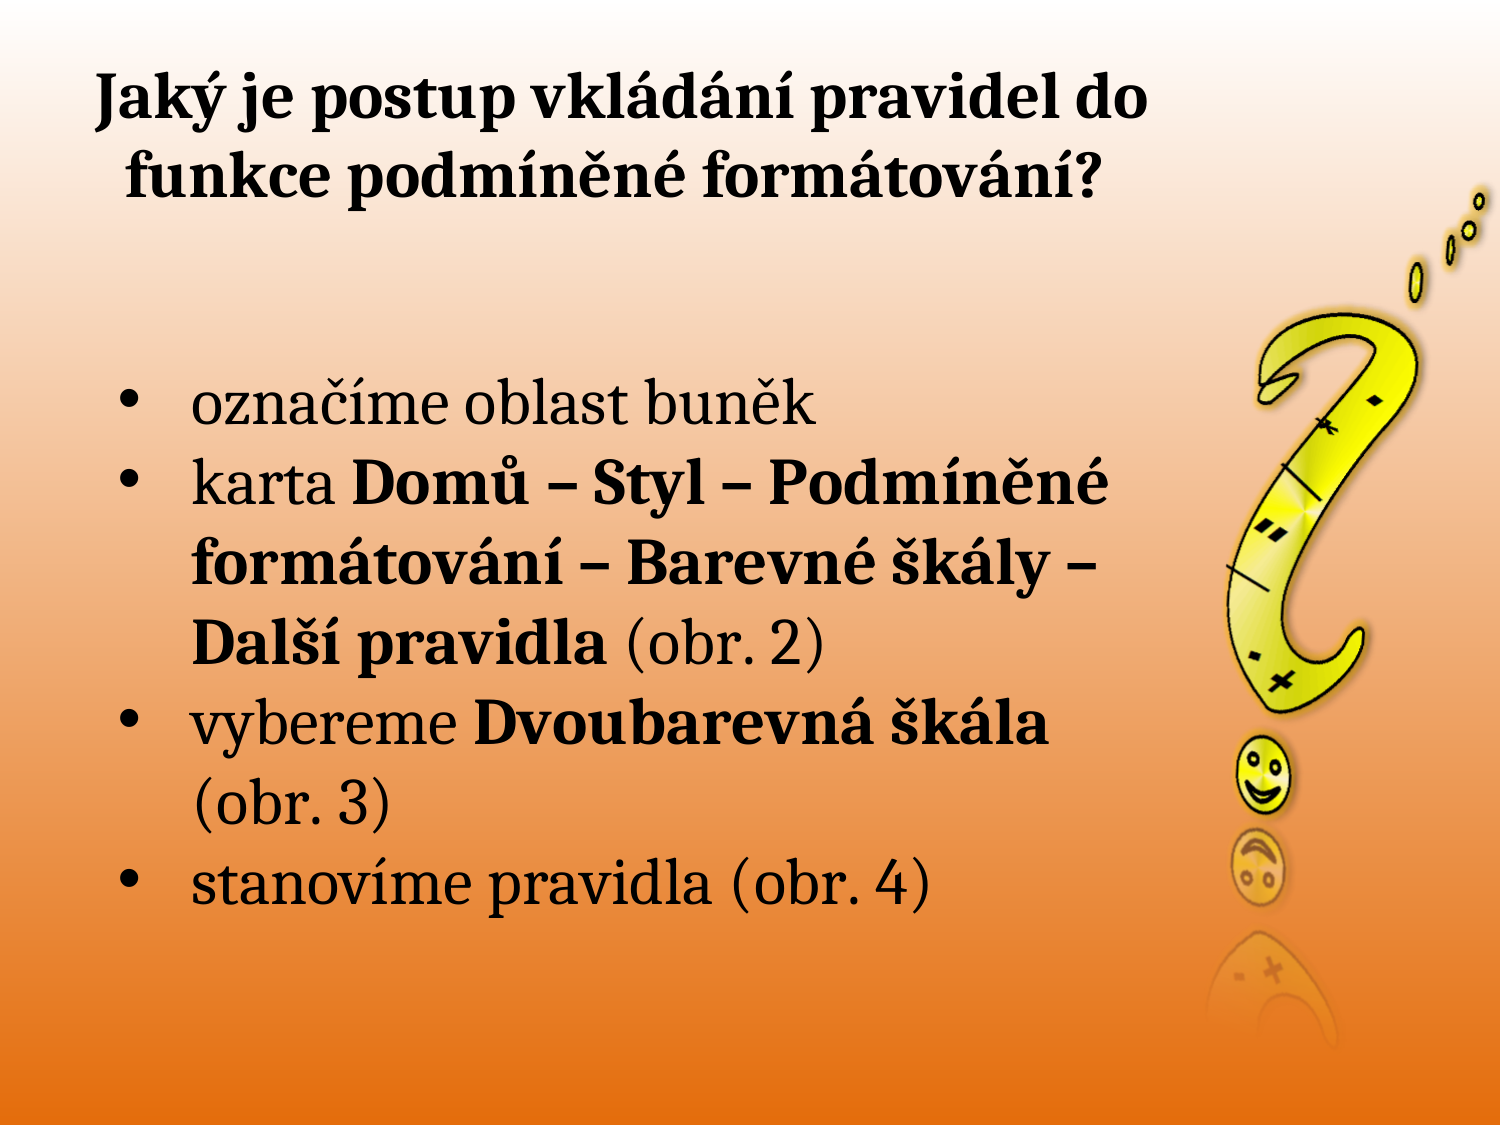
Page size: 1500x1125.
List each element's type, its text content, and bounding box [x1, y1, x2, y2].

text_box označíme oblast buněk karta Domů – Styl – Podmíněné formátování – Barevné škály – Další pravidla (obr. 2) vybereme Dvoubarevná škála (obr. 3) stanovíme pravidla (obr. 4) [0, 349, 1199, 1006]
picture [1171, 160, 1500, 1125]
text_box Jaký je postup vkládání pravidel do funkce podmíněné formátování? [0, 1, 1247, 292]
